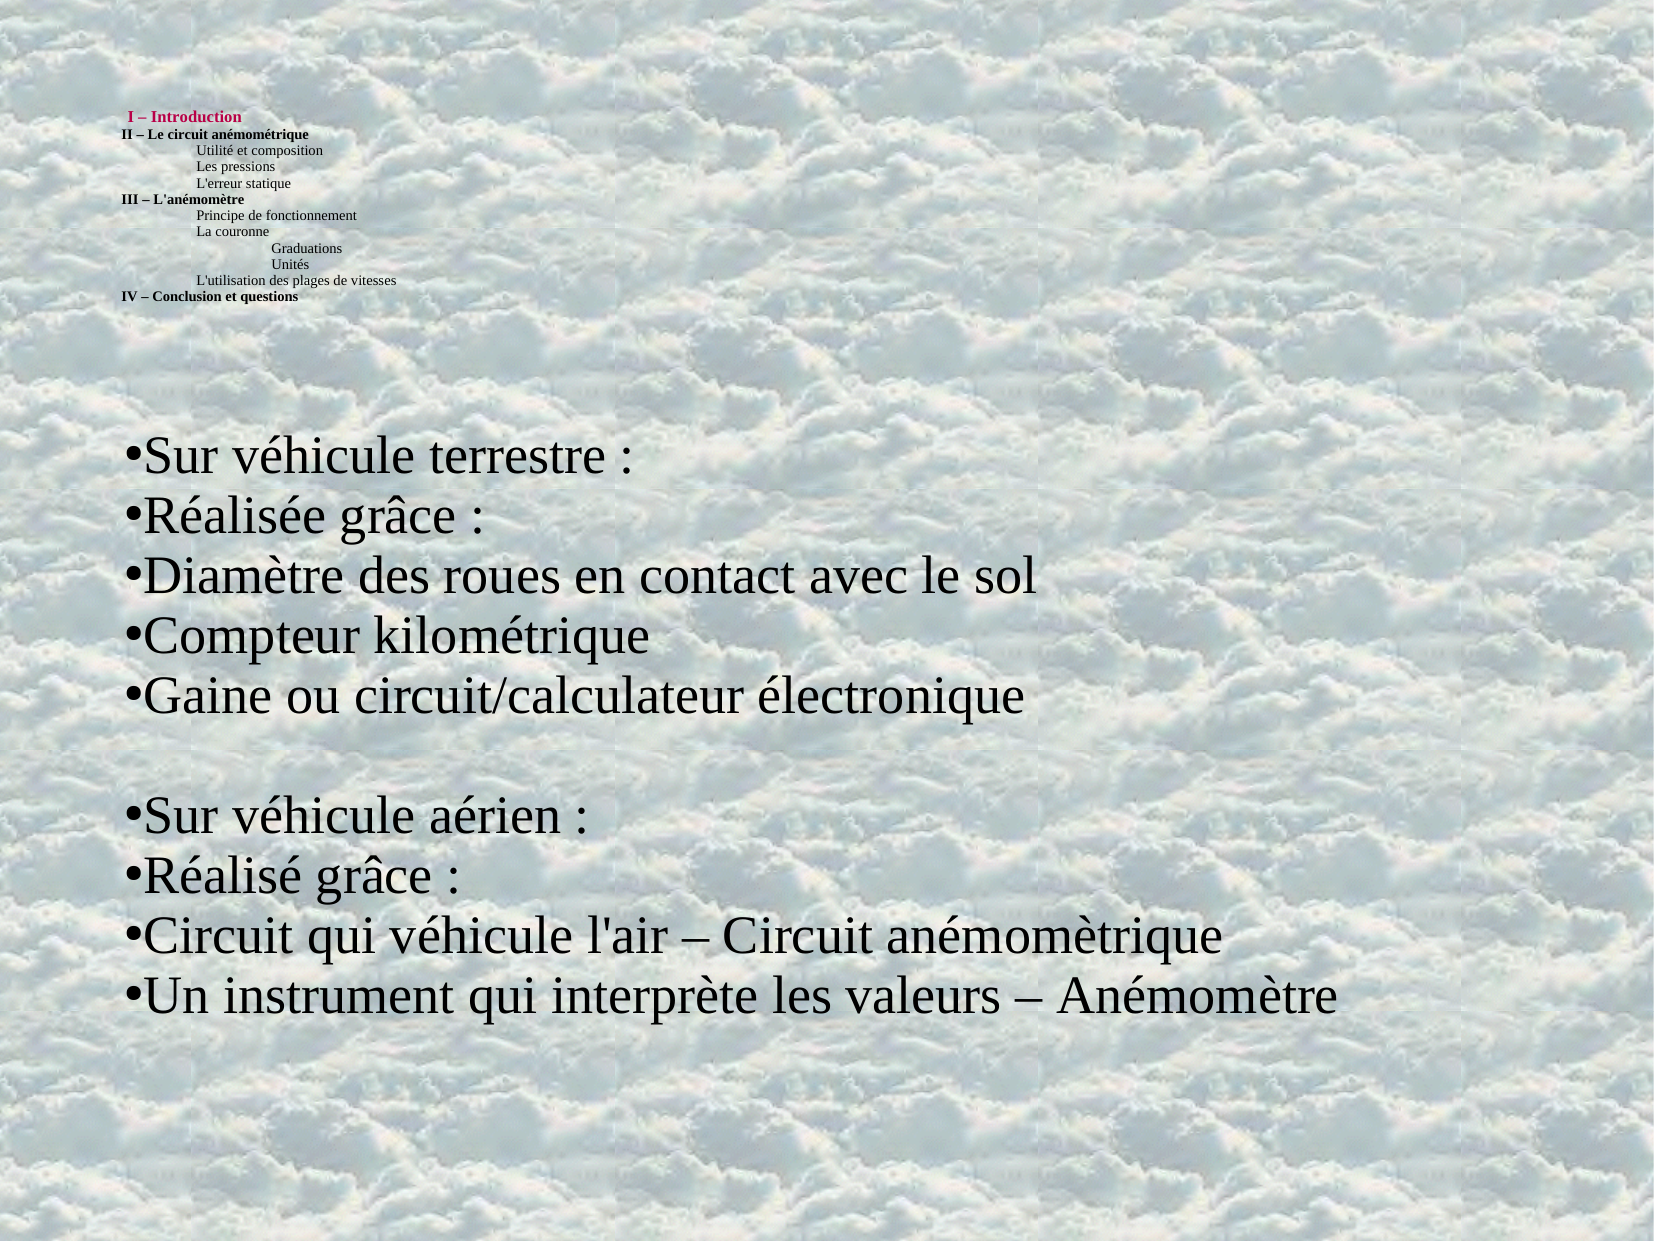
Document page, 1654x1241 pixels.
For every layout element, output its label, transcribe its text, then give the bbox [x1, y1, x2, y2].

title I – Introduction II – Le circuit anémométrique Utilité et composition Les pressions L'erreur statique III – L'anémomètre Principe de fonctionnement La couronne Graduations Unités L'utilisation des plages de vitesses IV – Conclusion et questions [121, 102, 1534, 310]
subtitle Sur véhicule terrestre : Réalisée grâce : Diamètre des roues en contact avec le sol Compteur kilométrique Gaine ou circuit/calculateur électronique Sur véhicule aérien : Réalisé grâce : Circuit qui véhicule l'air – Circuit anémomètrique Un instrument qui interprète les valeurs – Anémomètre [124, 334, 1537, 1116]
picture [0, 0, 1654, 1241]
